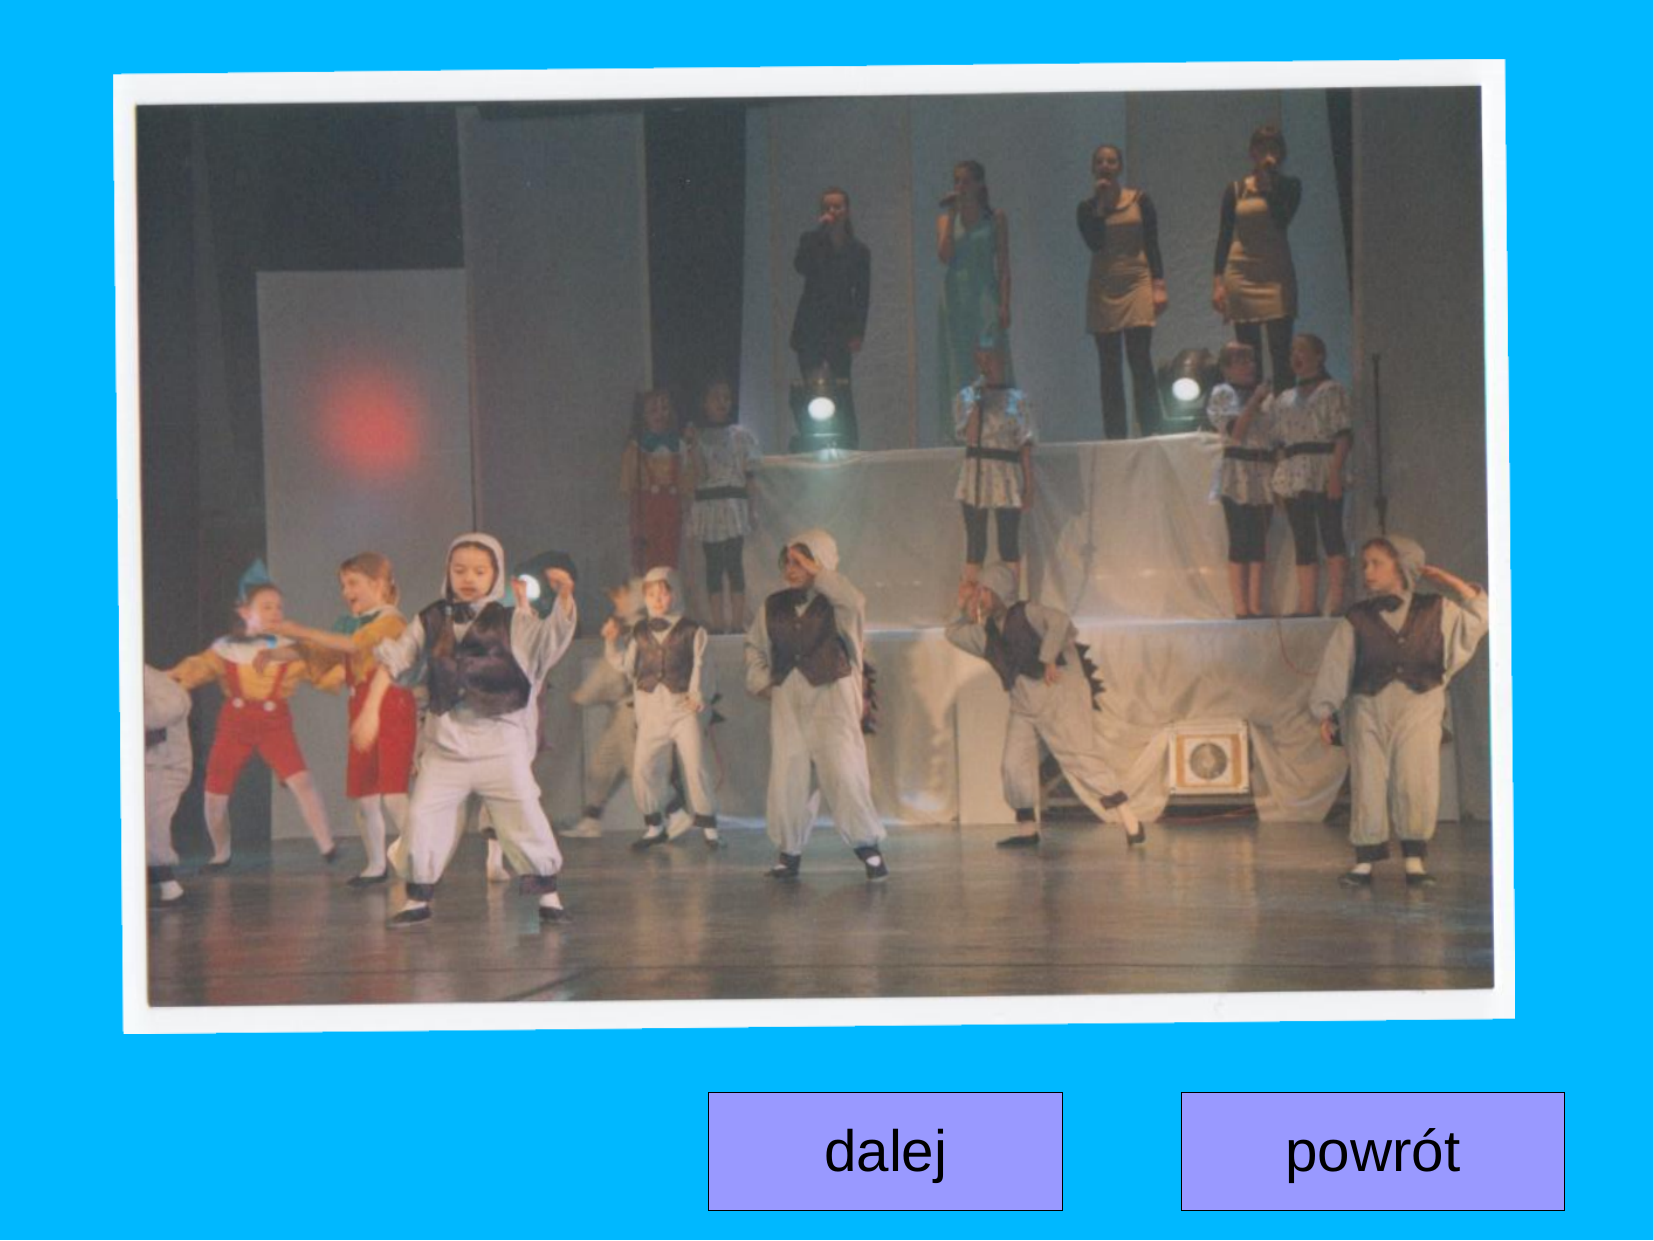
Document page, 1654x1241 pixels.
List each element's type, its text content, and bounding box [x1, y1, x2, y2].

picture [114, 60, 1514, 1033]
text_box powrót [1181, 1092, 1565, 1211]
text_box dalej [708, 1092, 1063, 1211]
